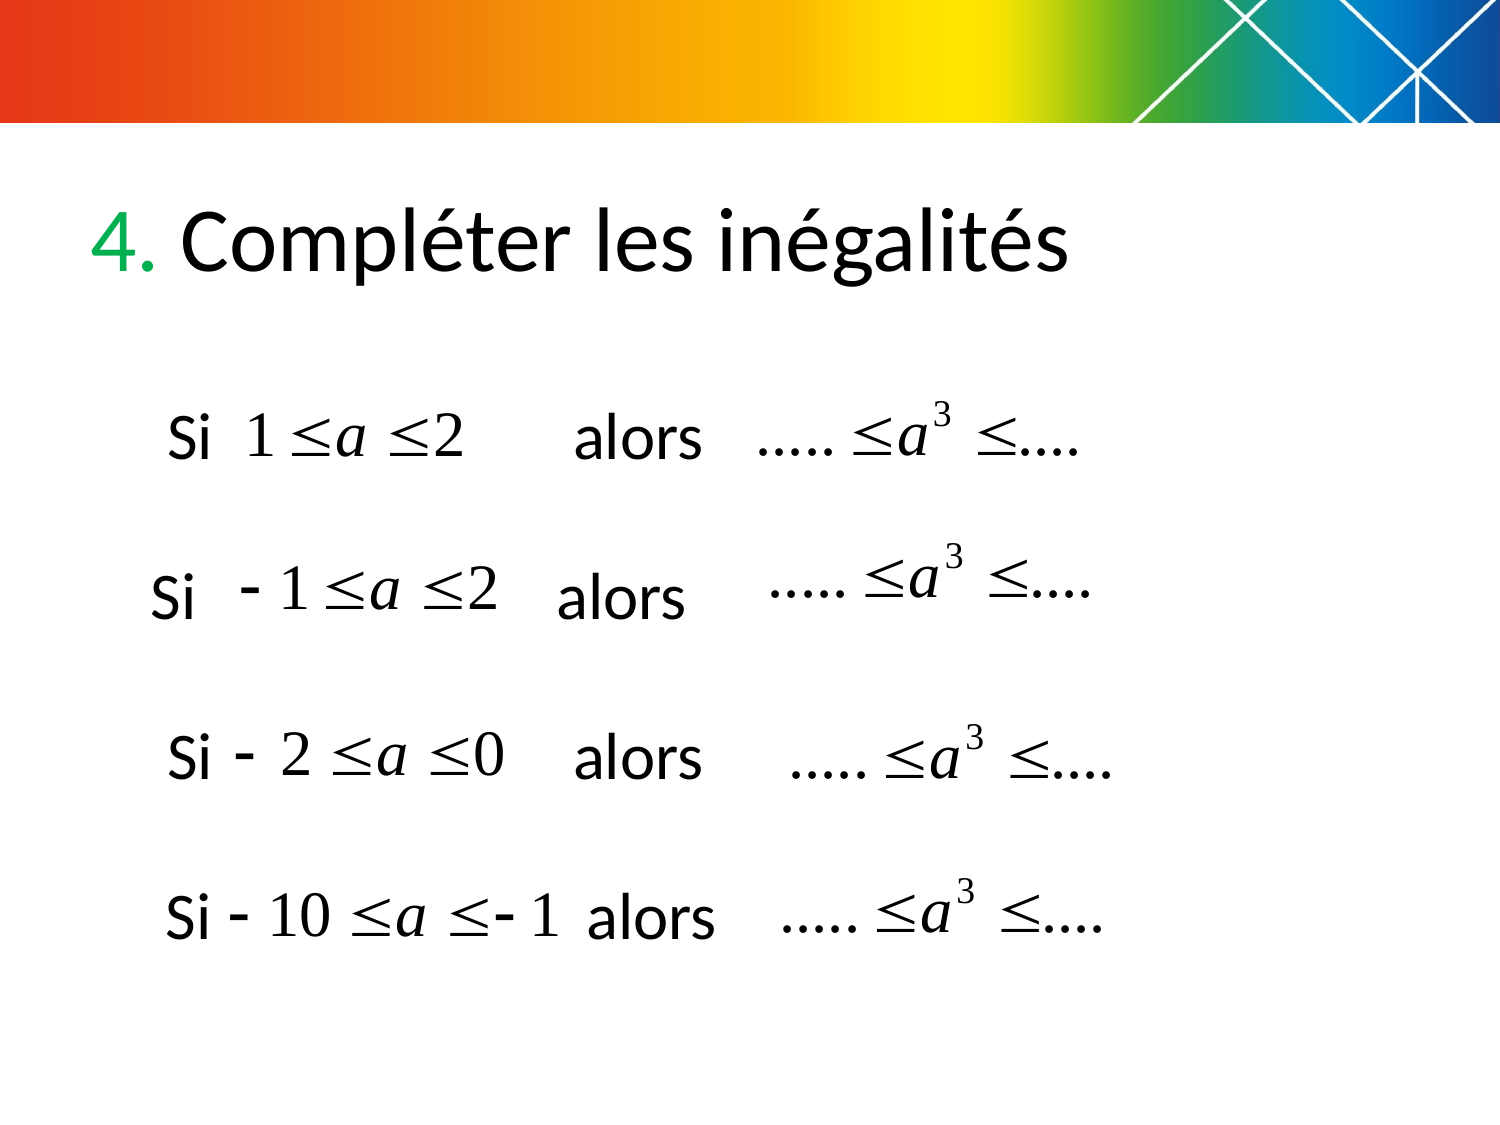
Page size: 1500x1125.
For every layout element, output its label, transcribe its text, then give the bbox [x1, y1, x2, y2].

chart [242, 397, 474, 473]
text_box Si alors Si alors Si alors Si alors [135, 385, 739, 1125]
chart [224, 716, 516, 792]
chart [773, 862, 1114, 949]
title 4. Compléter les inégalités [75, 164, 1425, 305]
chart [782, 708, 1123, 796]
chart [750, 385, 1090, 472]
chart [761, 527, 1102, 614]
chart [229, 550, 510, 627]
chart [218, 876, 569, 953]
picture [0, 0, 1358, 123]
picture [1340, 0, 1500, 123]
